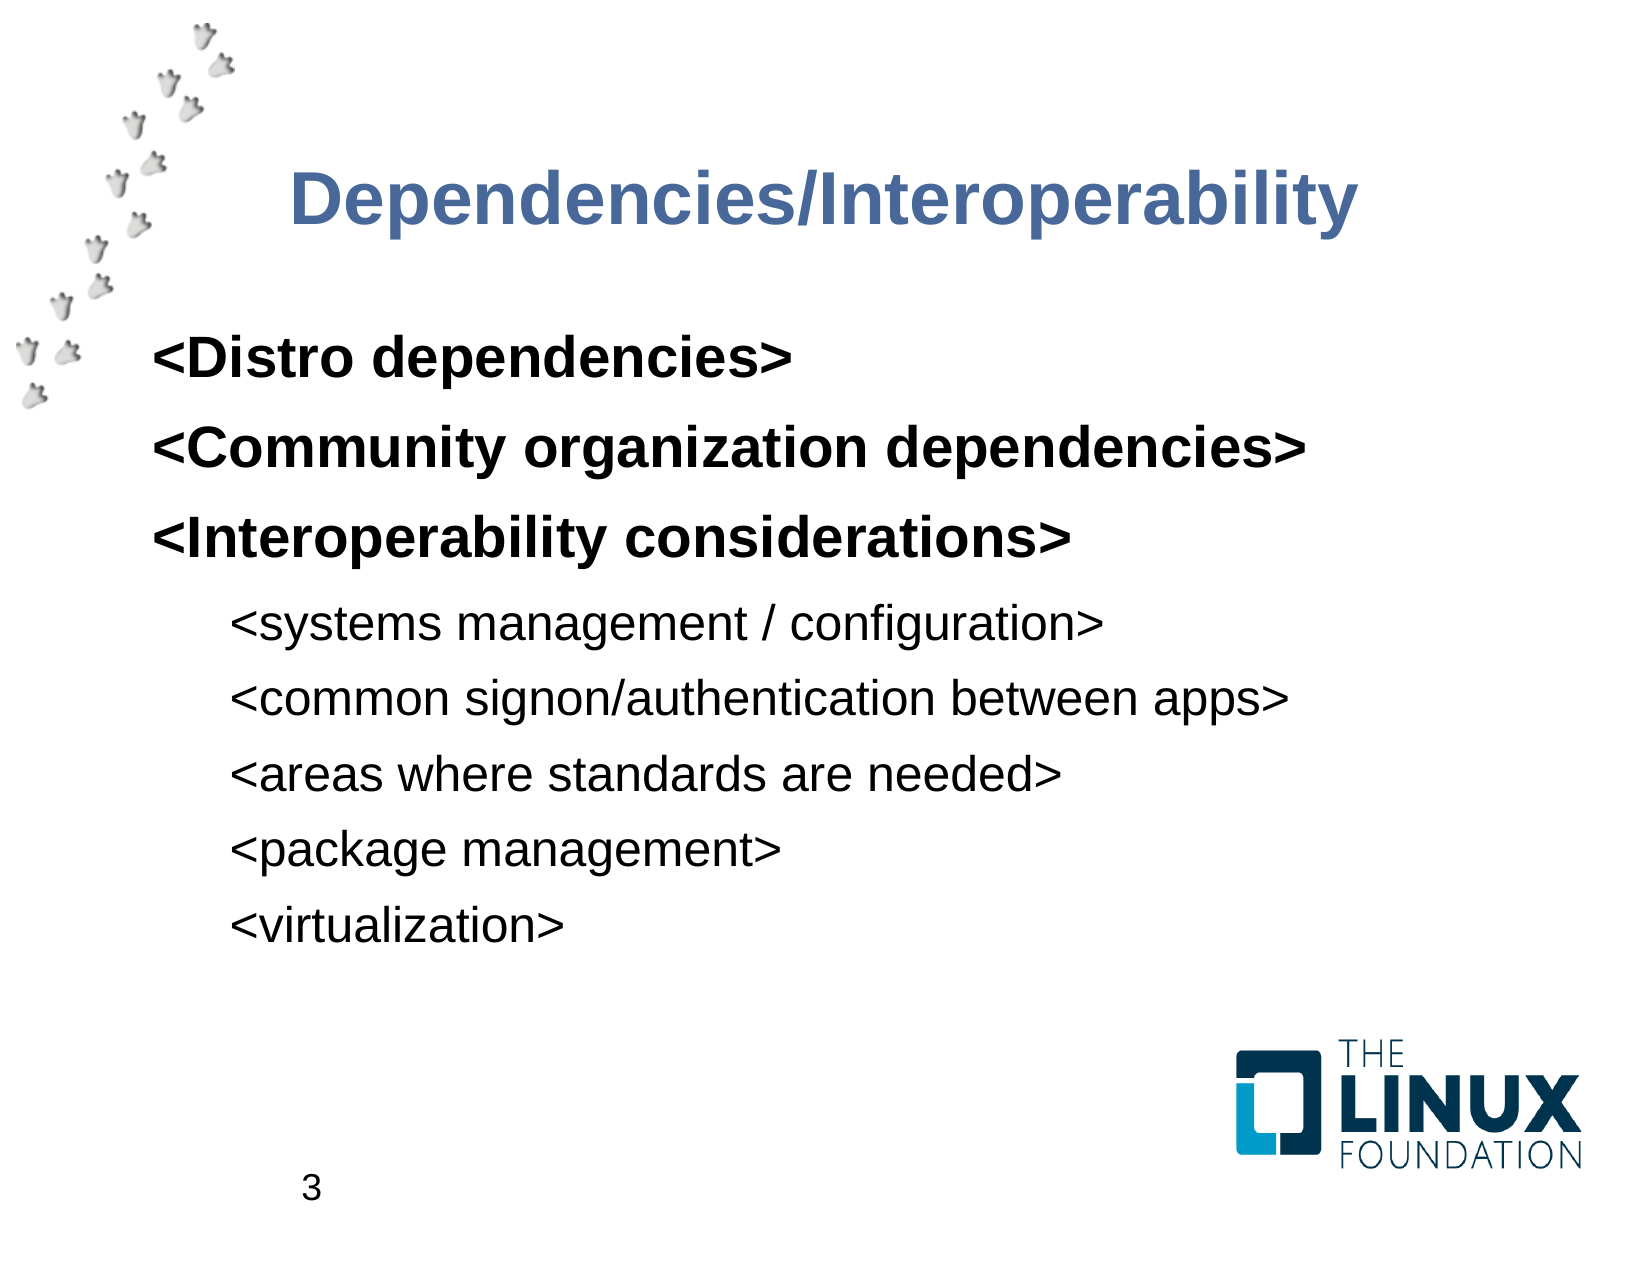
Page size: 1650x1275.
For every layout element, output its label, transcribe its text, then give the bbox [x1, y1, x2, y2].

title Dependencies/Interoperability [135, 104, 1515, 299]
picture [1216, 1012, 1613, 1200]
picture [1486, 1110, 1503, 1118]
list <Distro dependencies> <Community organization dependencies> <Interoperability considerations> <systems management / configuration> <common signon/authentication between apps> <areas where standards are needed> <package management> <virtualization> [135, 329, 1515, 1110]
picture [16, 23, 235, 430]
